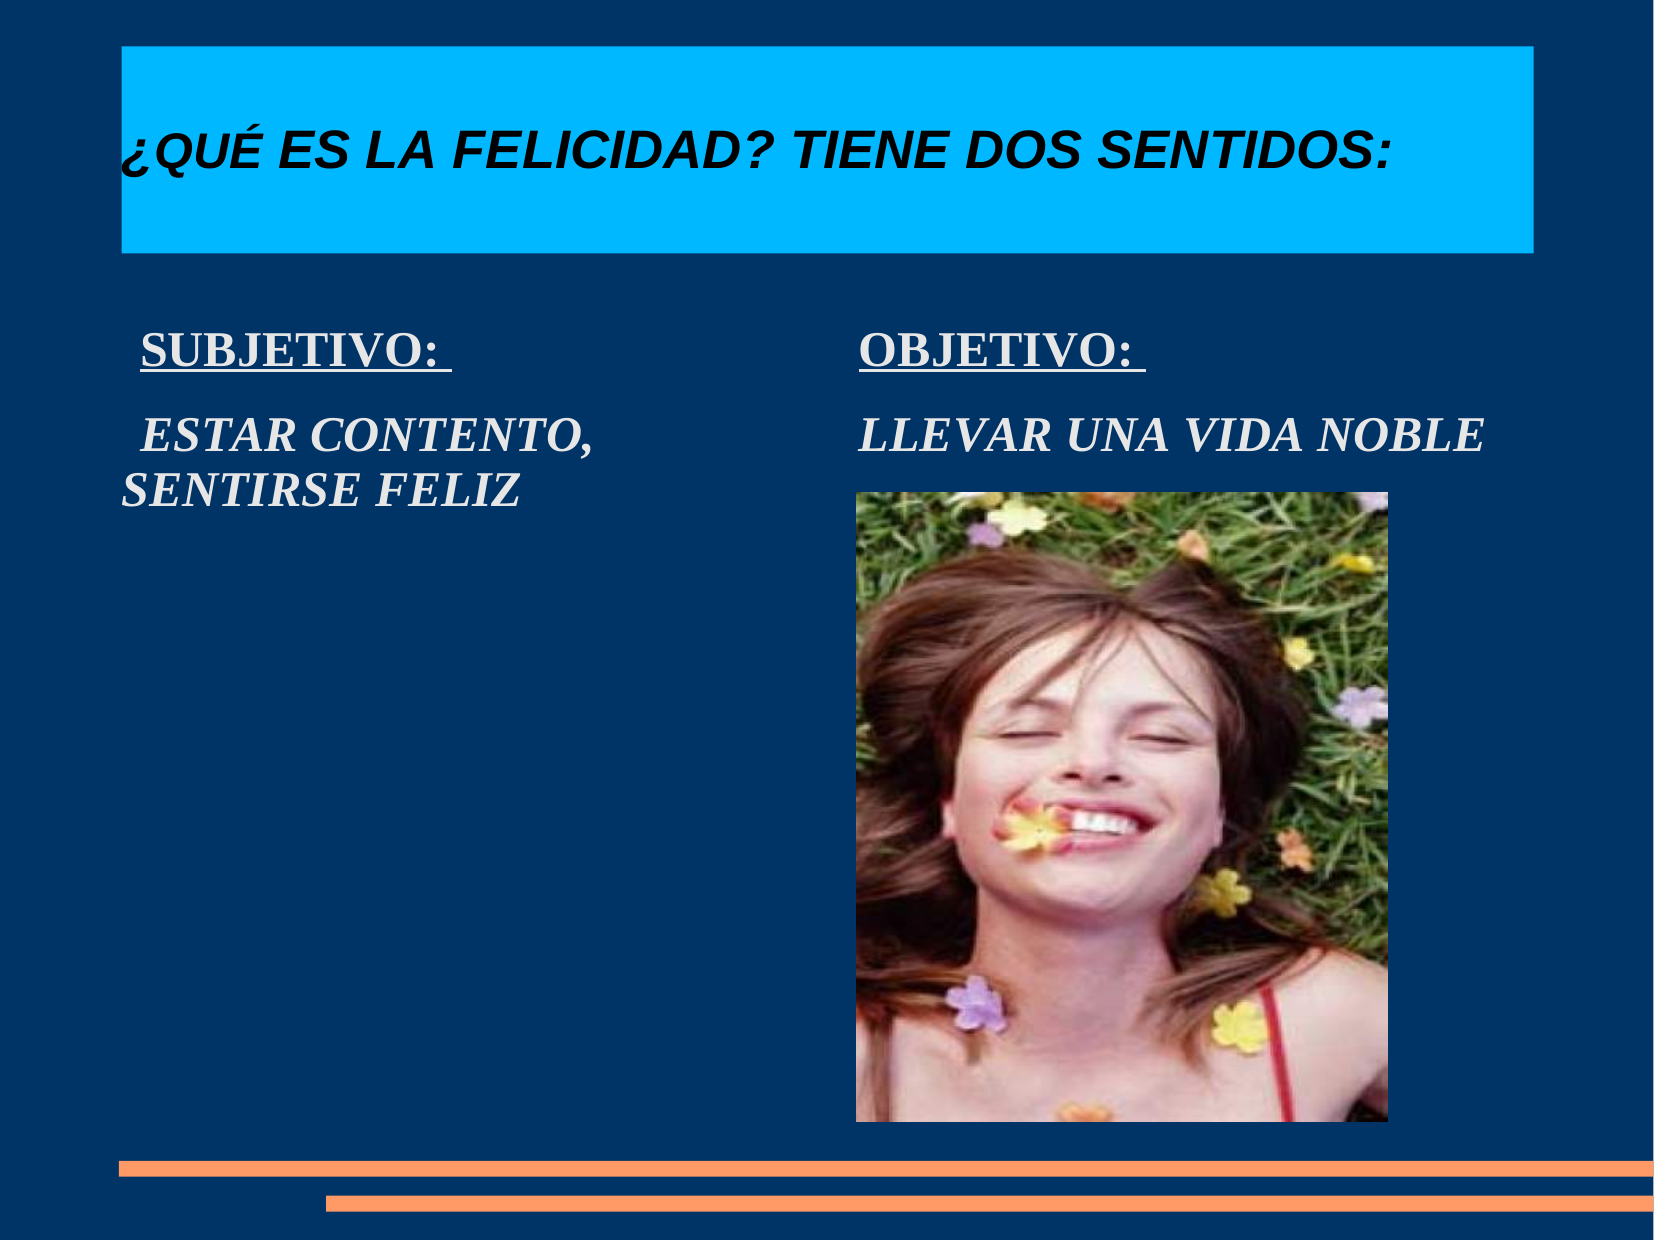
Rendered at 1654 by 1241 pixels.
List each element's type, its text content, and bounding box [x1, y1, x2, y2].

list OBJETIVO: LLEVAR UNA VIDA NOBLE [858, 322, 1562, 709]
title ¿QUÉ ES LA FELICIDAD? TIENE DOS SENTIDOS: [121, 46, 1534, 254]
picture [856, 492, 1388, 1123]
list SUBJETIVO: ESTAR CONTENTO, SENTIRSE FELIZ [121, 322, 824, 709]
